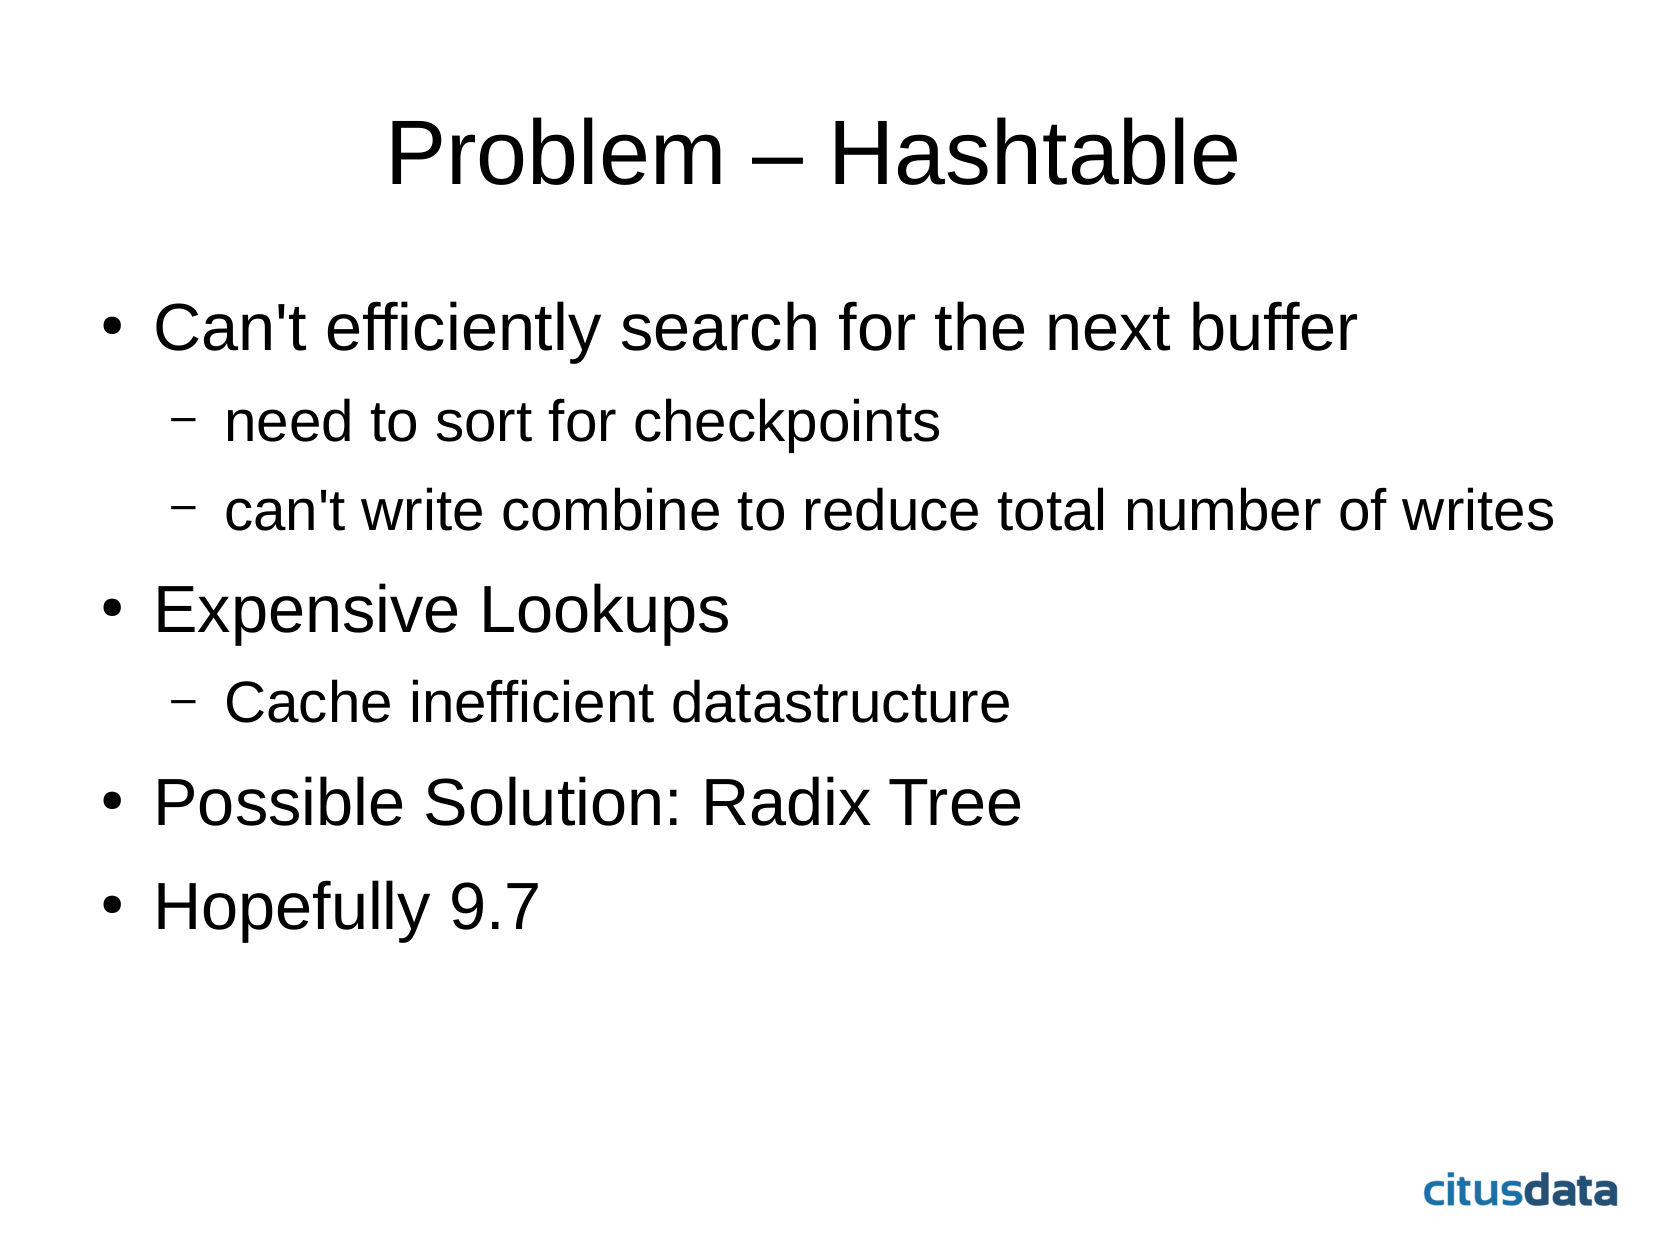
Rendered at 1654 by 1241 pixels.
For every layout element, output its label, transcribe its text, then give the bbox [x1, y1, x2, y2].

list Can't efficiently search for the next buffer need to sort for checkpoints can't write combine to reduce total number of writes Expensive Lookups Cache inefficient datastructure Possible Solution: Radix Tree Hopefully 9.7 [82, 290, 1571, 1096]
picture [1420, 1167, 1622, 1209]
title Problem – Hashtable [82, 49, 1571, 257]
